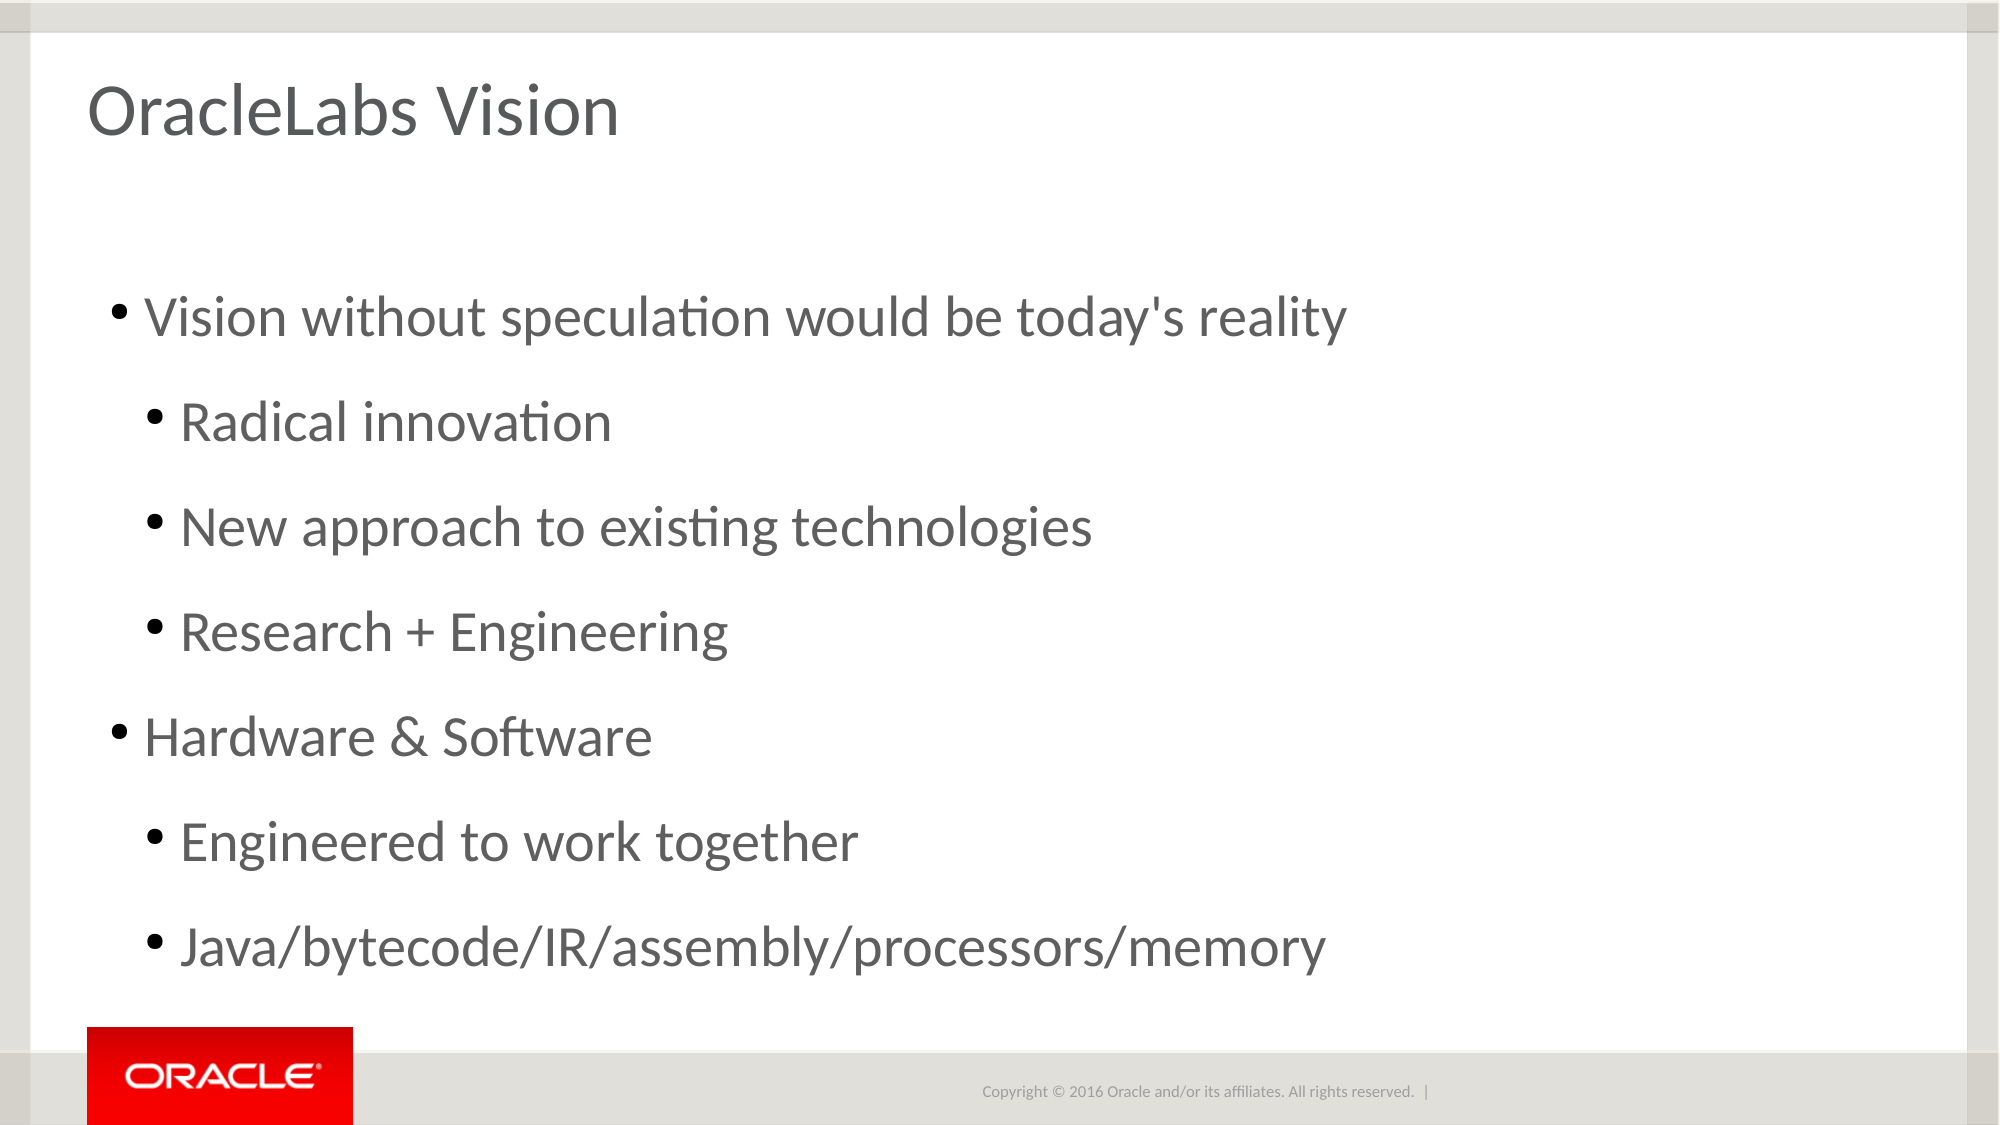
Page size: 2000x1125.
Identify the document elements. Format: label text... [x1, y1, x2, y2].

text_box Vision without speculation would be today's reality Radical innovation New approach to existing technologies Research + Engineering Hardware & Software Engineered to work together Java/bytecode/IR/assembly/processors/memory [94, 236, 1902, 1034]
title OracleLabs Vision [87, 66, 1913, 150]
picture [87, 1027, 353, 1125]
